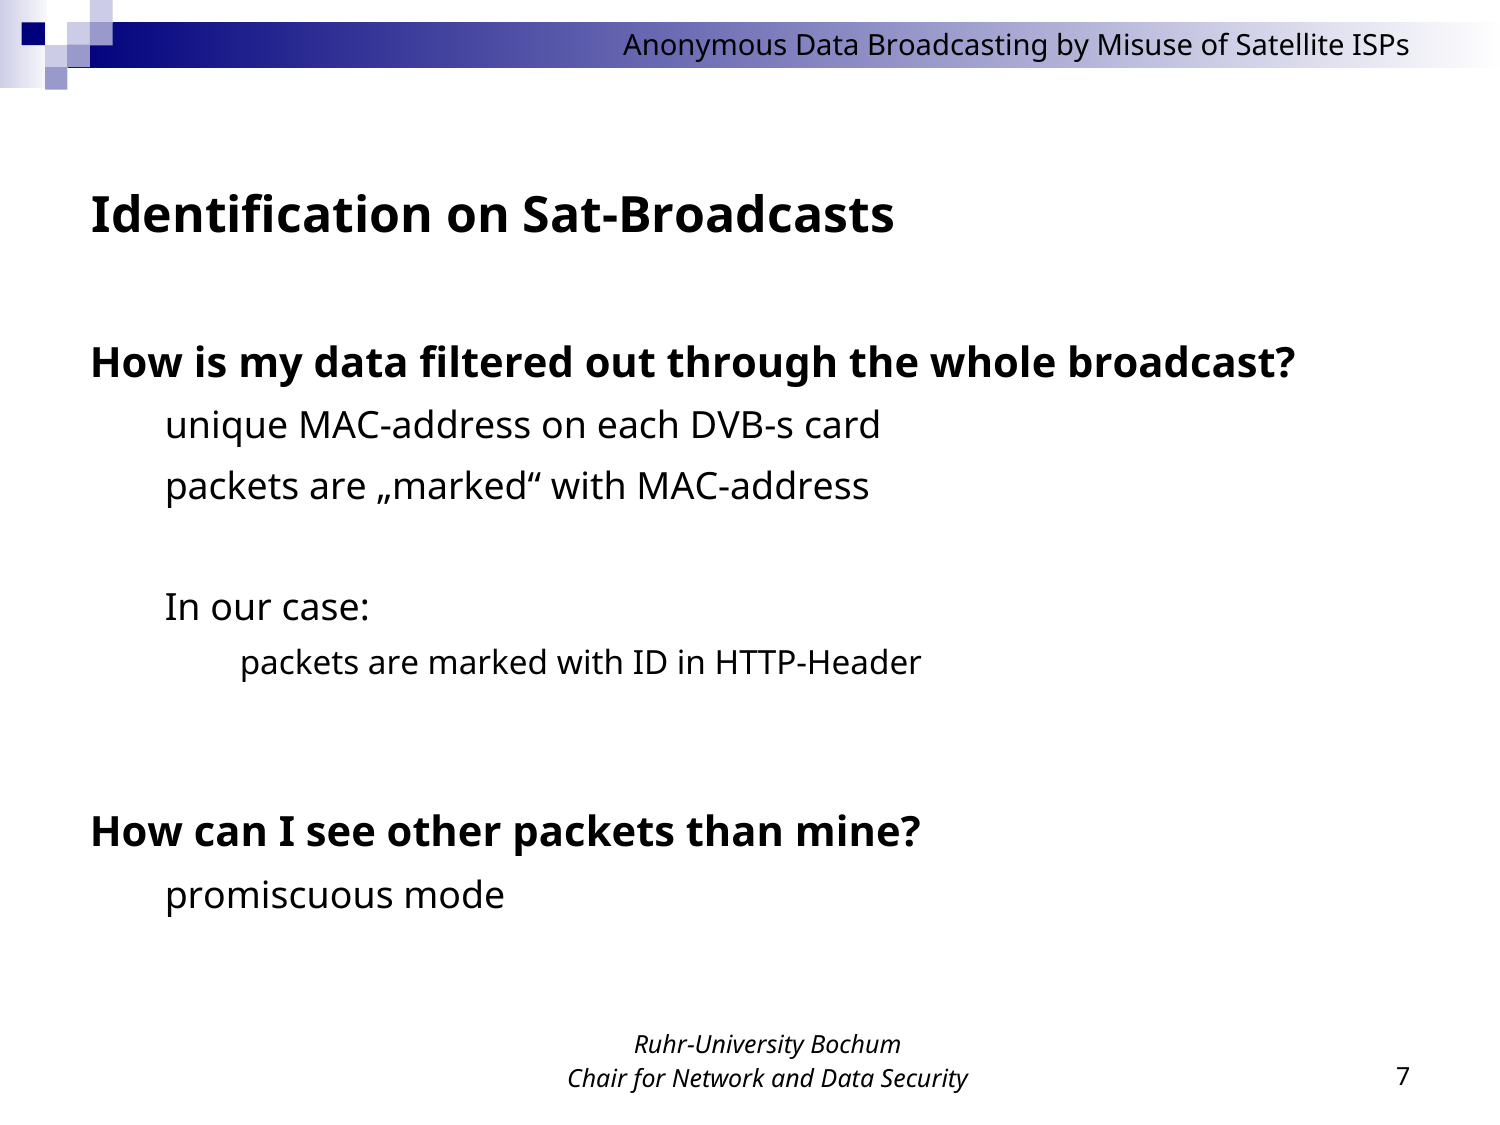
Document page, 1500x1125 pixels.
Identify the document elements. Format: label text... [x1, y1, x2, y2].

text_box Ruhr-University Bochum Chair for Network and Data Security [552, 1018, 984, 1103]
title Anonymous Data Broadcasting by Misuse of Satellite ISPs [608, 18, 1471, 70]
text_box Identification on Sat-Broadcasts [76, 171, 1424, 256]
list How is my data filtered out through the whole broadcast? unique MAC-address on each DVB-s card packets are „marked“ with MAC-address In our case: packets are marked with ID in HTTP-Header How can I see other packets than mine? promiscuous mode [75, 324, 1426, 963]
